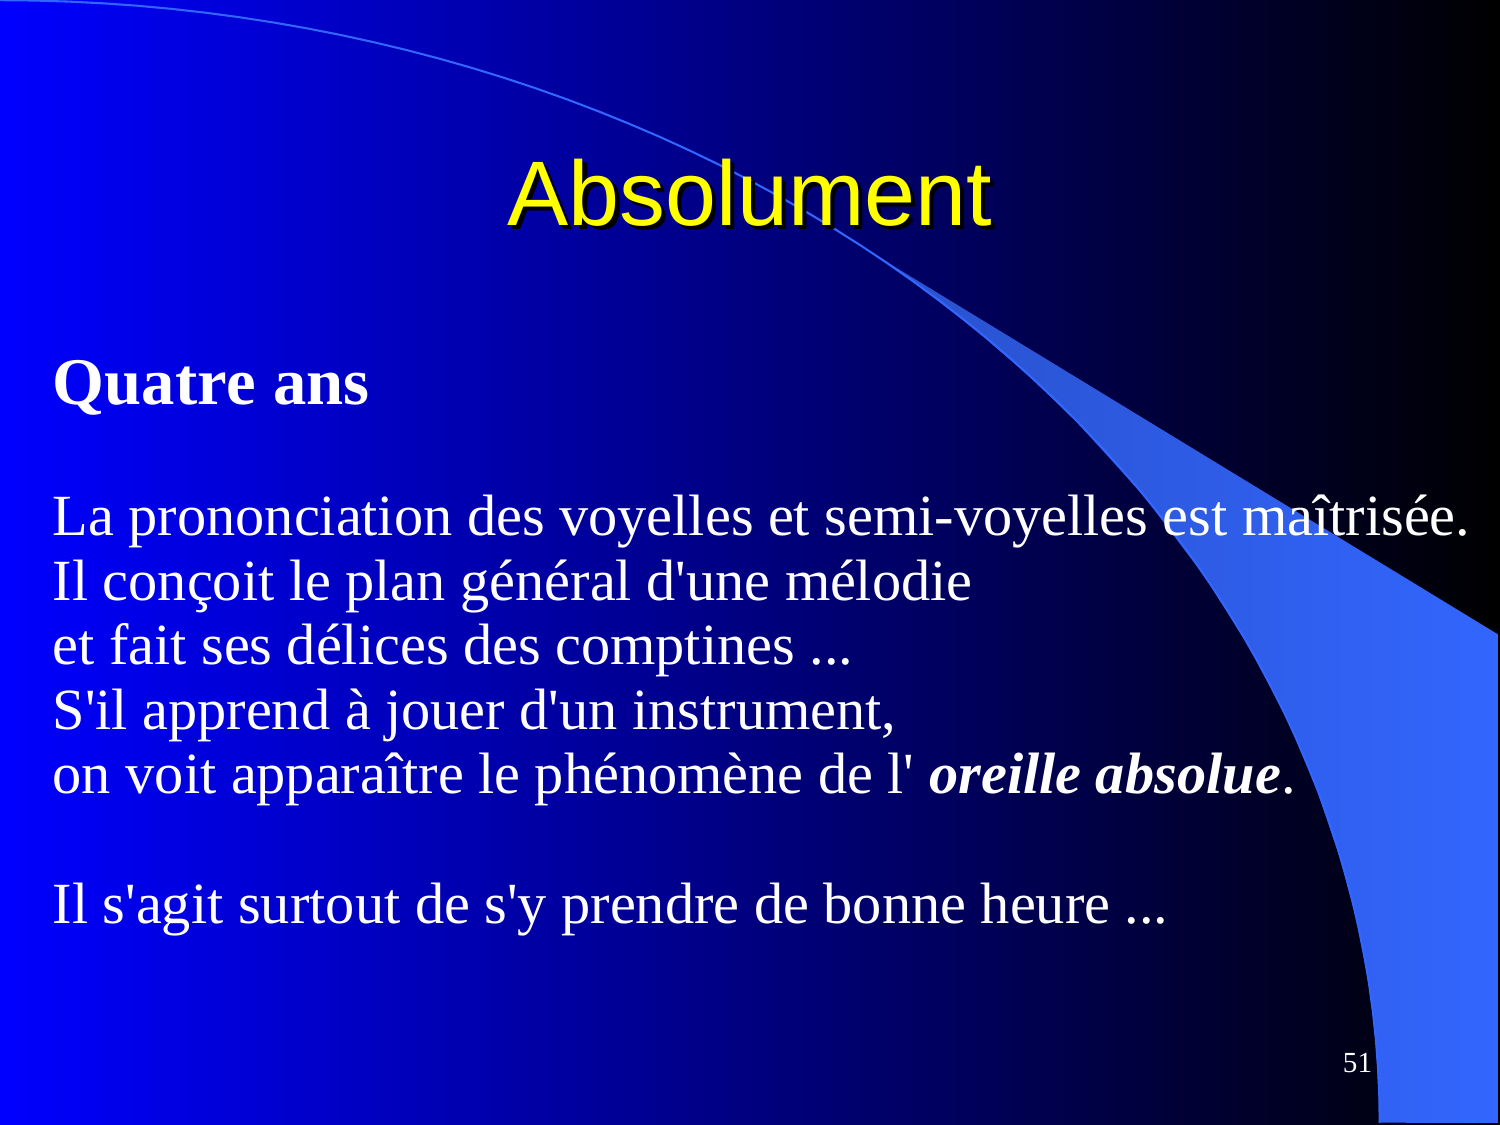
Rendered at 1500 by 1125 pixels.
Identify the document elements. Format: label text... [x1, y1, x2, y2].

text_box Quatre ans La prononciation des voyelles et semi-voyelles est maîtrisée. Il conçoit le plan général d'une mélodie et fait ses délices des comptines ... S'il apprend à jouer d'un instrument, on voit apparaître le phénomène de l' oreille absolue. Il s'agit surtout de s'y prendre de bonne heure ... [38, 337, 1500, 944]
title Absolument [112, 99, 1388, 288]
